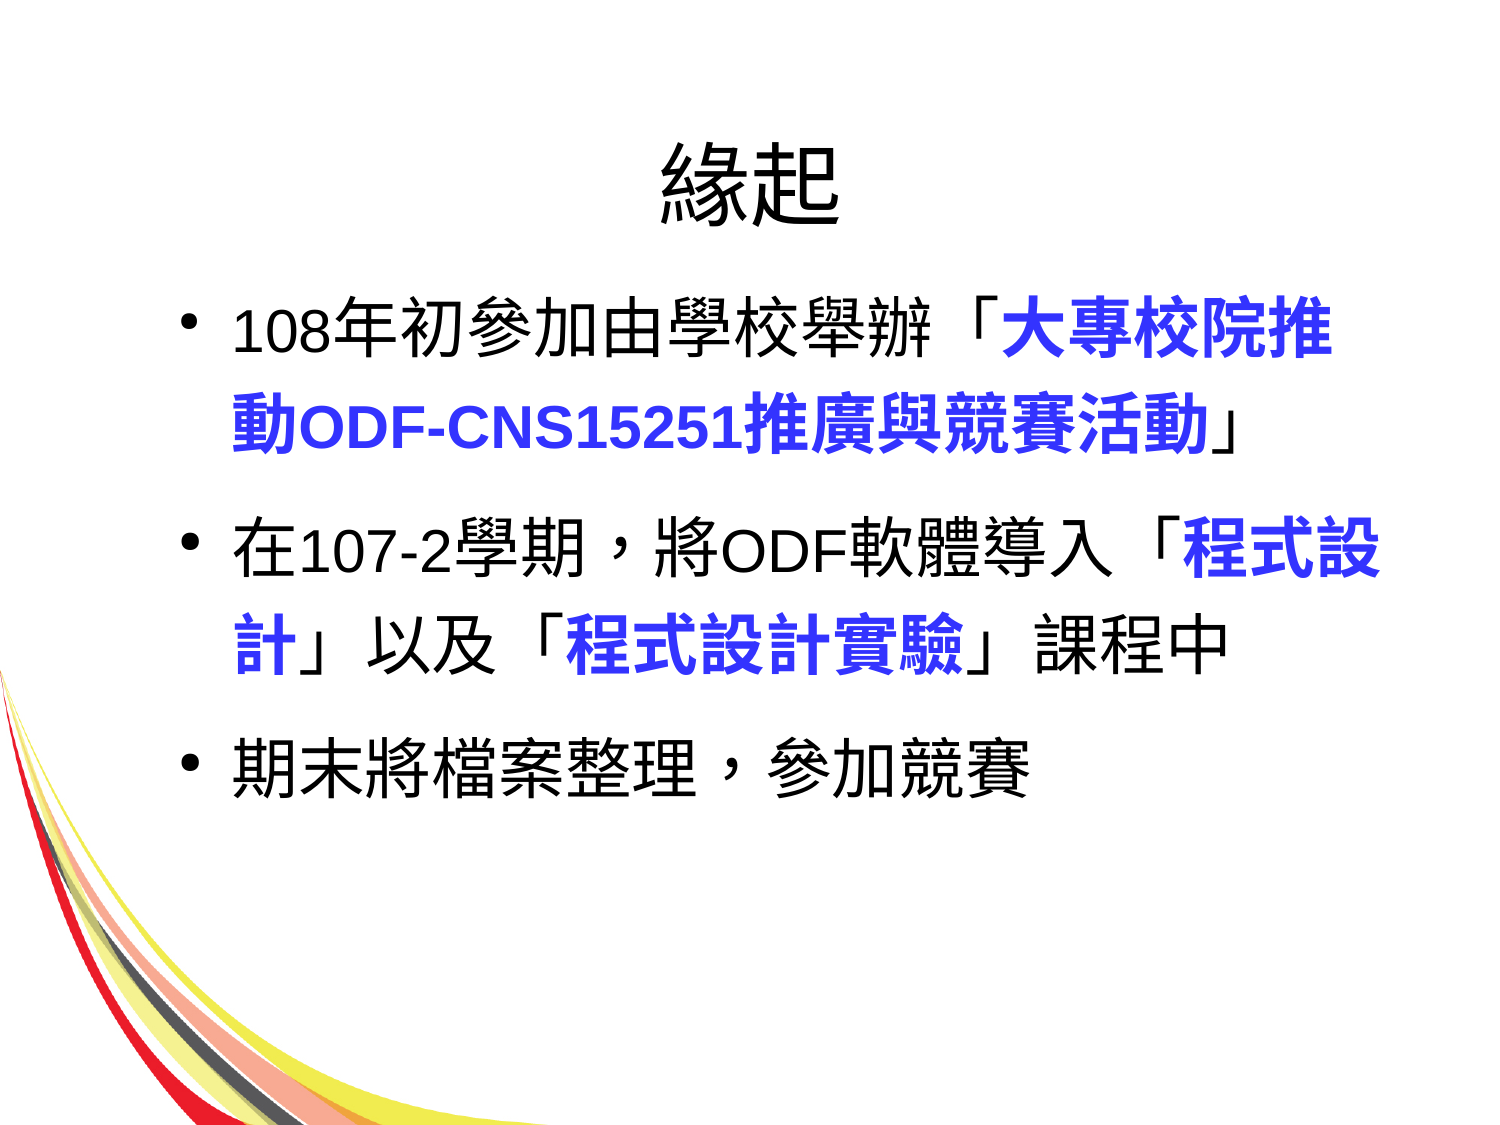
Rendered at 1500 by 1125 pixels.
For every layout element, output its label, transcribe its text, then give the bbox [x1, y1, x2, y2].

list 108年初參加由學校舉辦「大專校院推動ODF-CNS15251推廣與競賽活動」 在107-2學期，將ODF軟體導入「程式設計」以及「程式設計實驗」課程中 期末將檔案整理，參加競賽 [160, 274, 1393, 928]
picture [0, 0, 1500, 1125]
title 緣起 [133, 124, 1367, 235]
